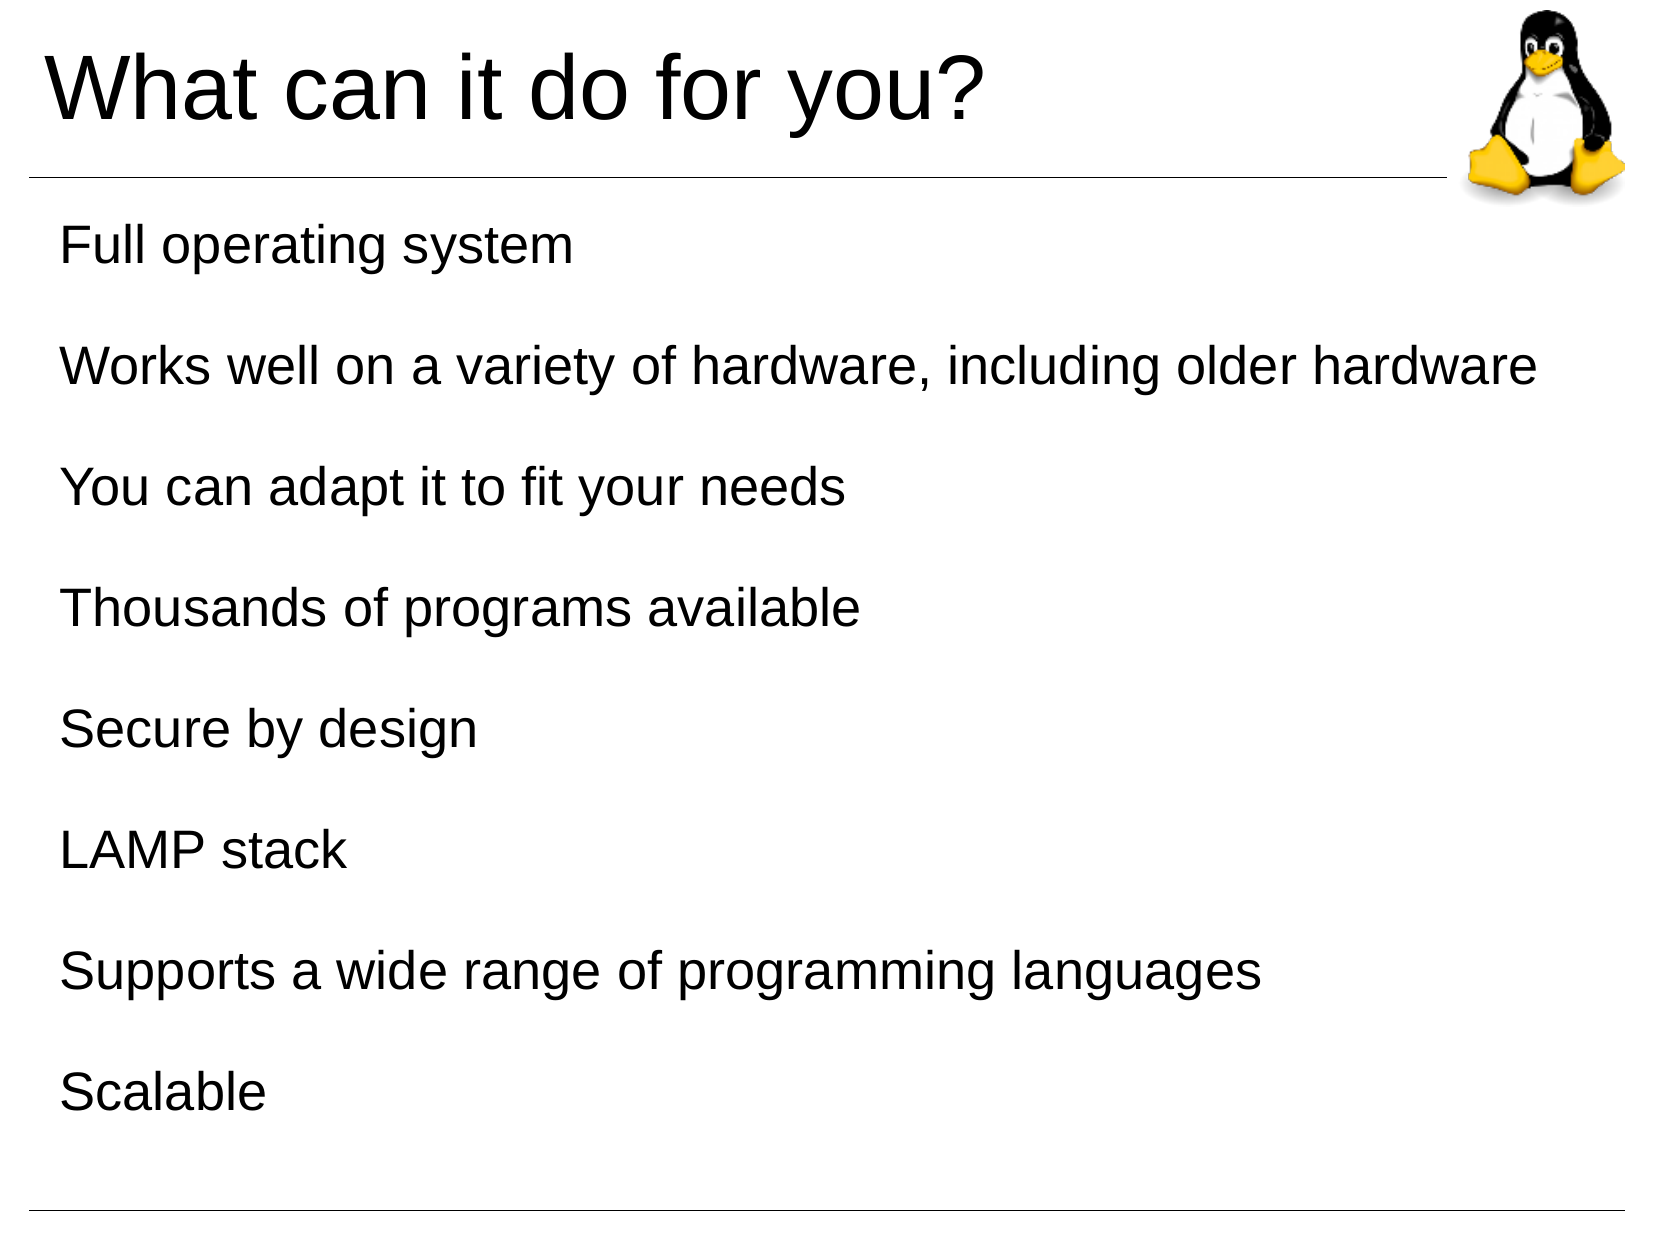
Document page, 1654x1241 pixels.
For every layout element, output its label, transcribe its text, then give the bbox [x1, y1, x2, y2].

picture [1457, 10, 1625, 207]
text_box Full operating system Works well on a variety of hardware, including older hardware You can adapt it to fit your needs Thousands of programs available Secure by design LAMP stack Supports a wide range of programming languages Scalable [29, 206, 1595, 1172]
text_box What can it do for you? [29, 29, 1300, 147]
